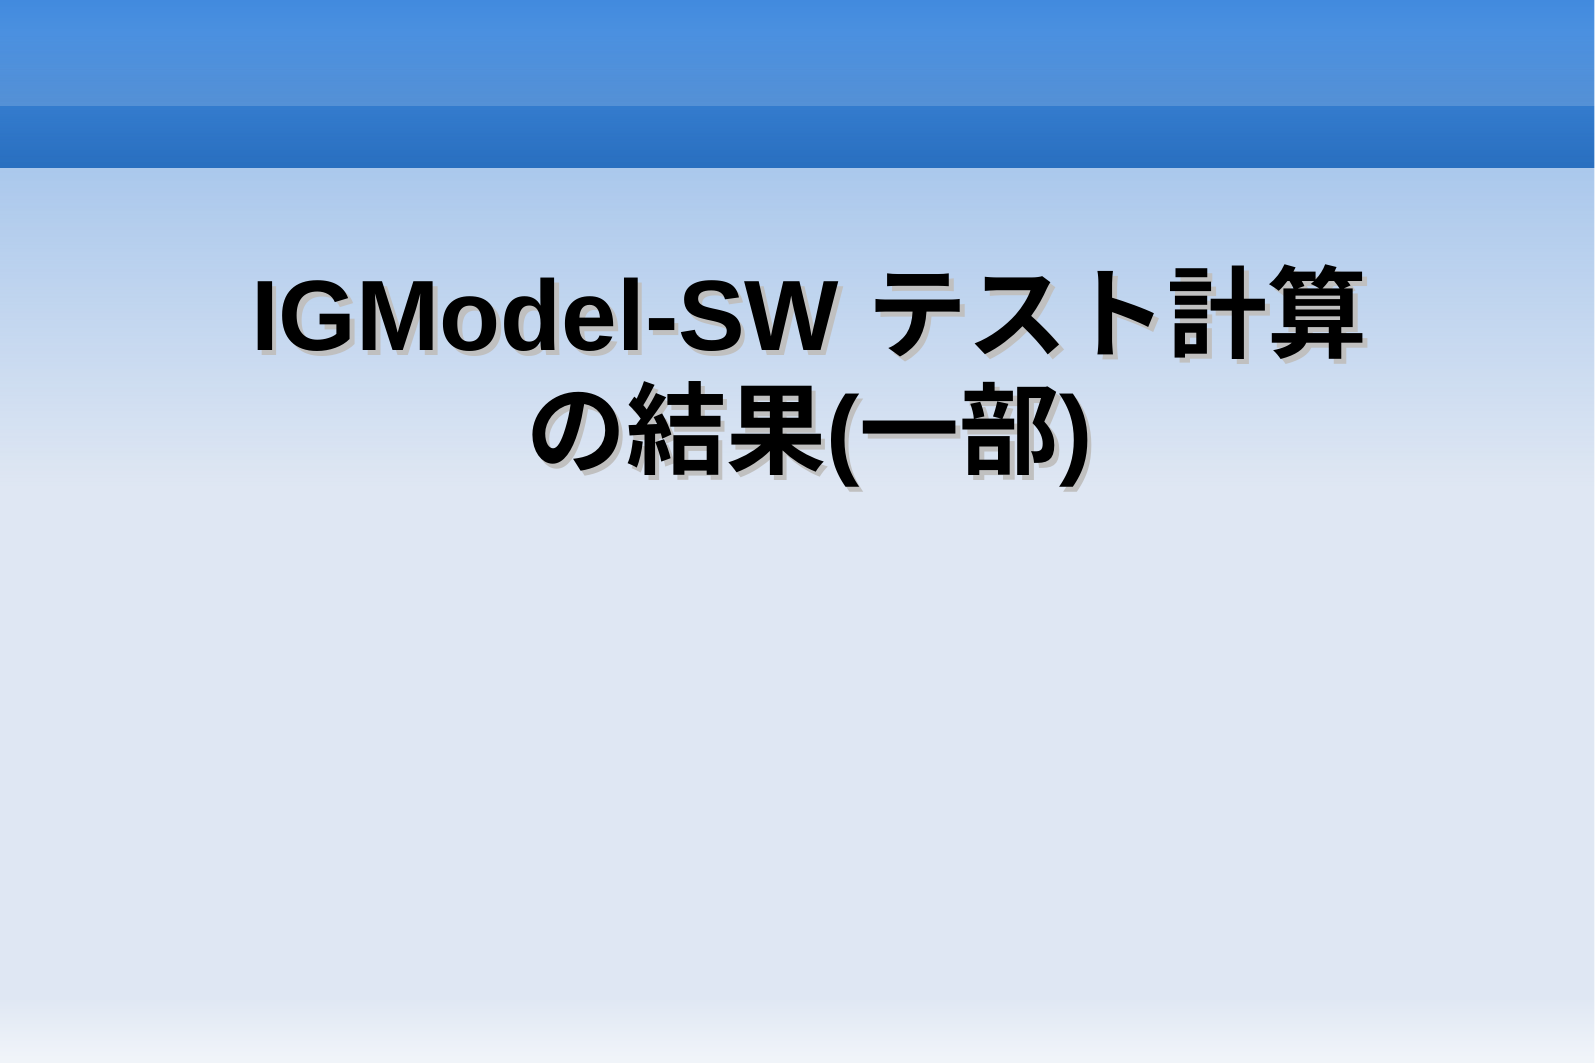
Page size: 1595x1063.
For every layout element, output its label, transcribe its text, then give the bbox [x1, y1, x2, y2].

picture [0, 0, 1595, 1063]
subtitle IGModel-SW テスト計算 の結果(一部) [74, 0, 1510, 951]
